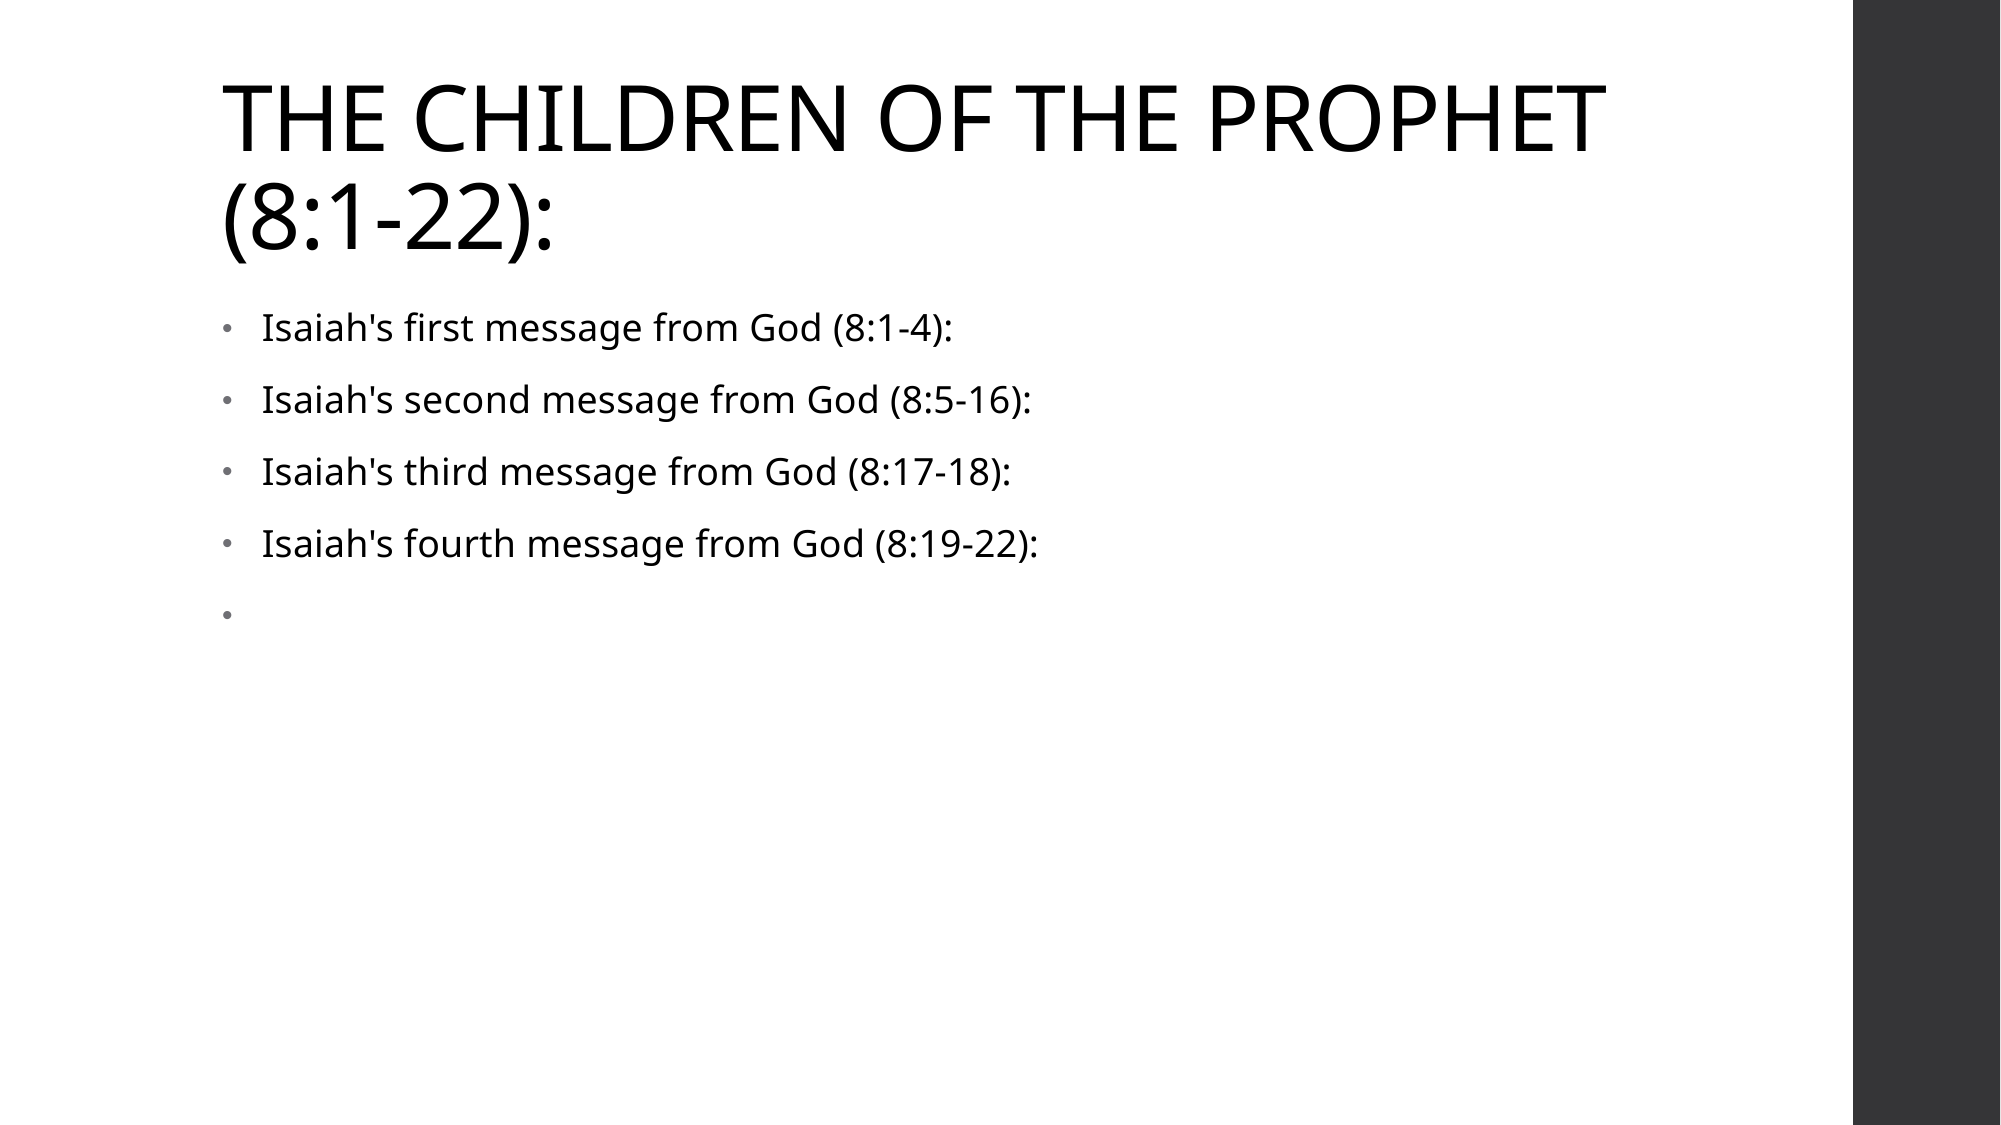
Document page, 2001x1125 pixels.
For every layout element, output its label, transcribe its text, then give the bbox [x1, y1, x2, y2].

list Isaiah's first message from God (8:1-4): Isaiah's second message from God (8:5-16): Isaiah's third message from God (8:17-18): Isaiah's fourth message from God (8:19-22): [206, 299, 1617, 1014]
title THE CHILDREN OF THE PROPHET (8:1-22): [206, 60, 1797, 278]
